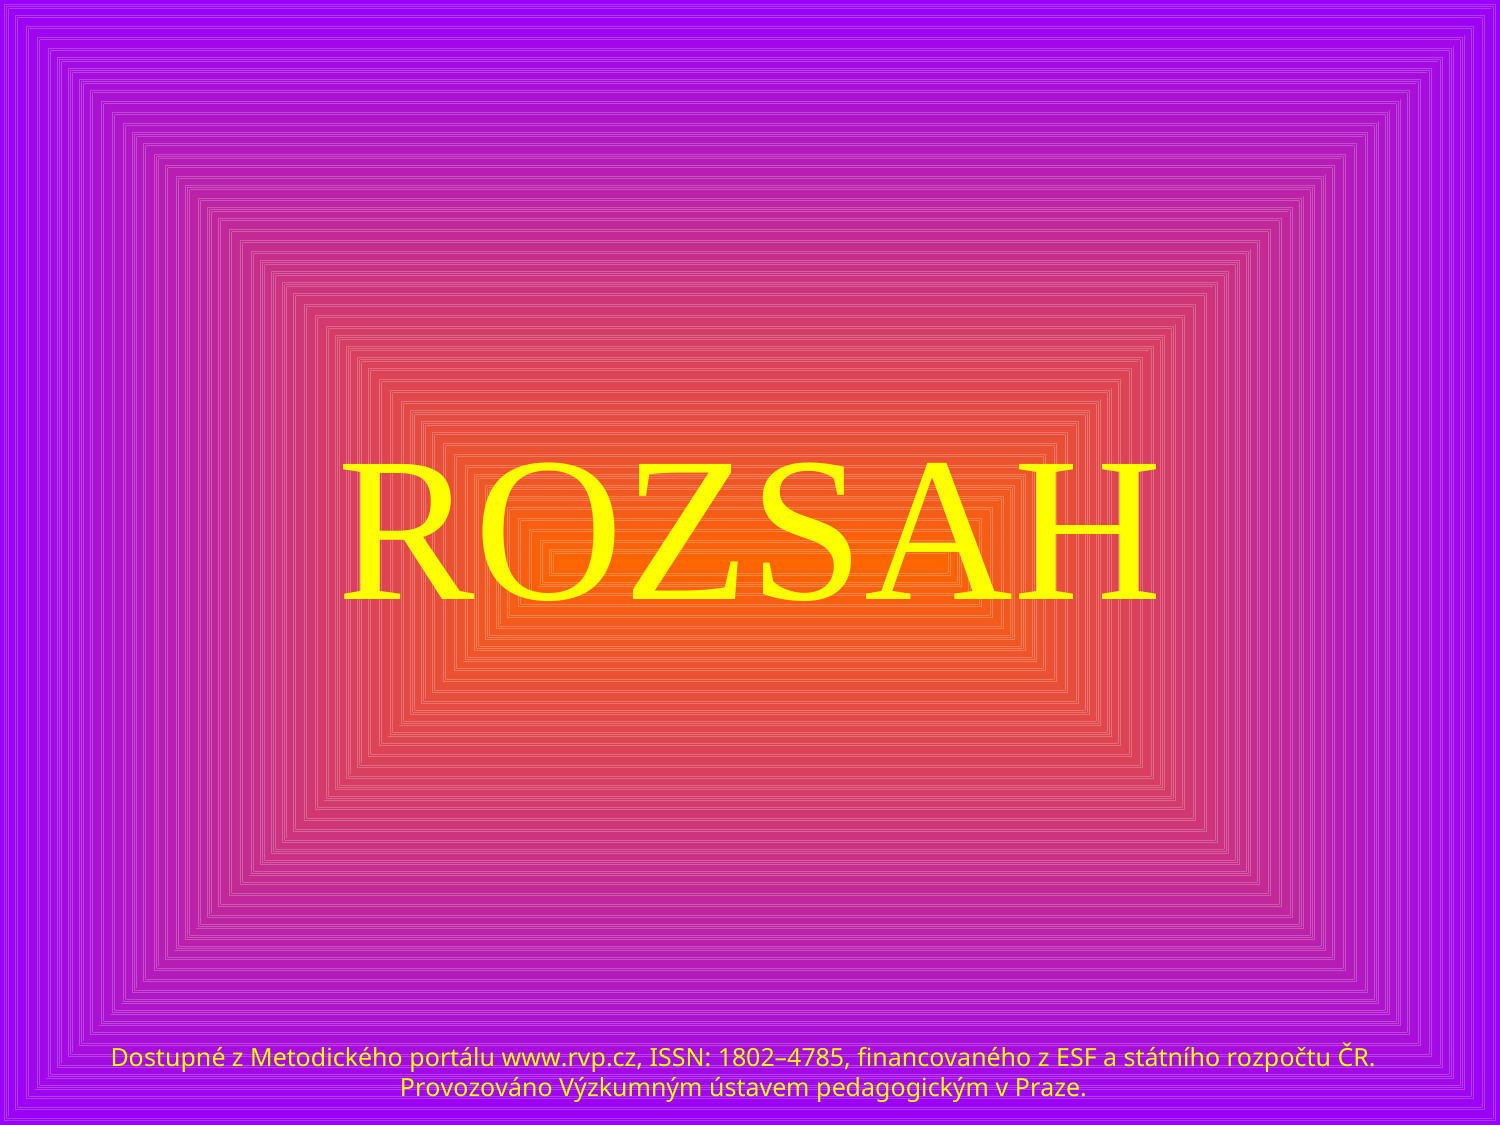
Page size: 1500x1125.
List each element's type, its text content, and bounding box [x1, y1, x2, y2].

text_box Dostupné z Metodického portálu www.rvp.cz, ISSN: 1802–4785, financovaného z ESF a státního rozpočtu ČR. Provozováno Výzkumným ústavem pedagogickým v Praze. [35, 1041, 1454, 1102]
text_box ROZSAH [0, 385, 1500, 649]
